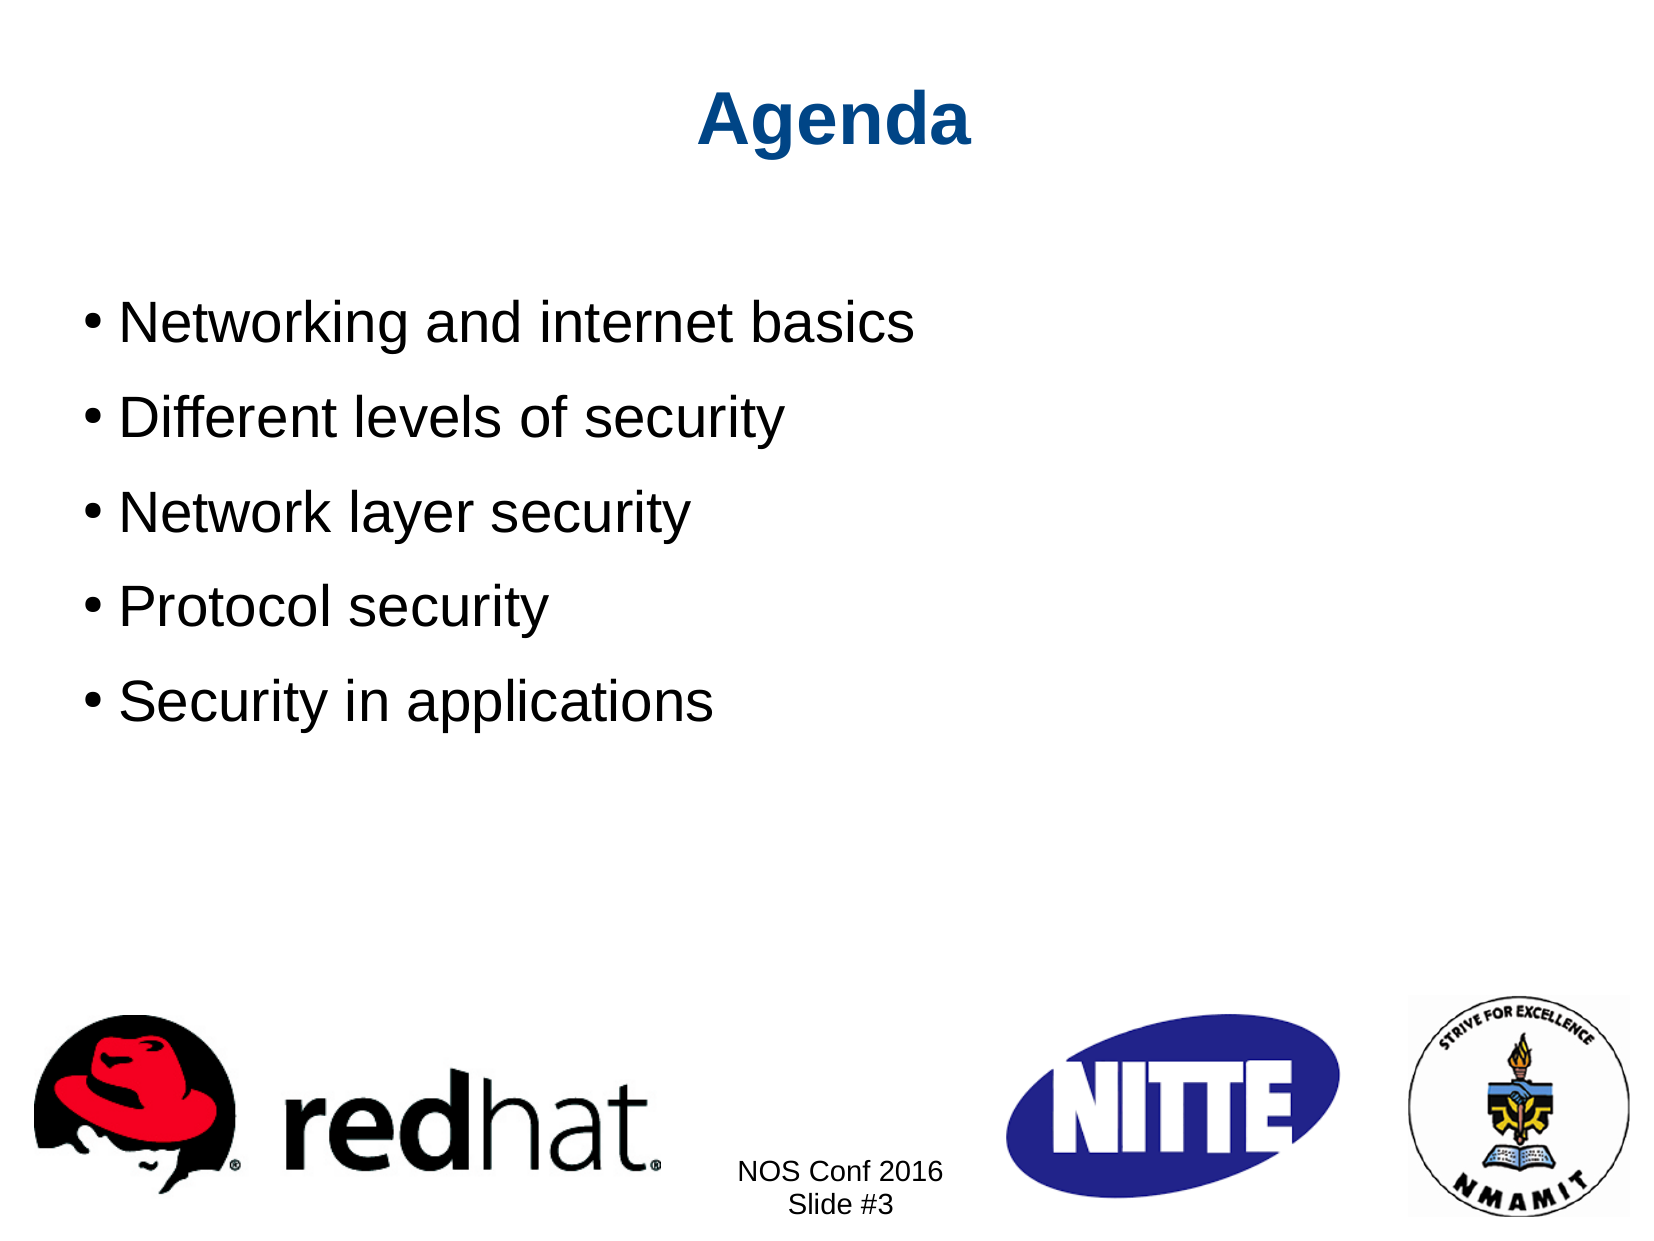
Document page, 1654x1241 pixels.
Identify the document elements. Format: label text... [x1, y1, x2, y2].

title Agenda [90, 15, 1579, 223]
picture [1408, 995, 1630, 1217]
picture [982, 1010, 1355, 1217]
picture [34, 1015, 661, 1217]
list Networking and internet basics Different levels of security Network layer security Protocol security Security in applications [82, 290, 1571, 1010]
